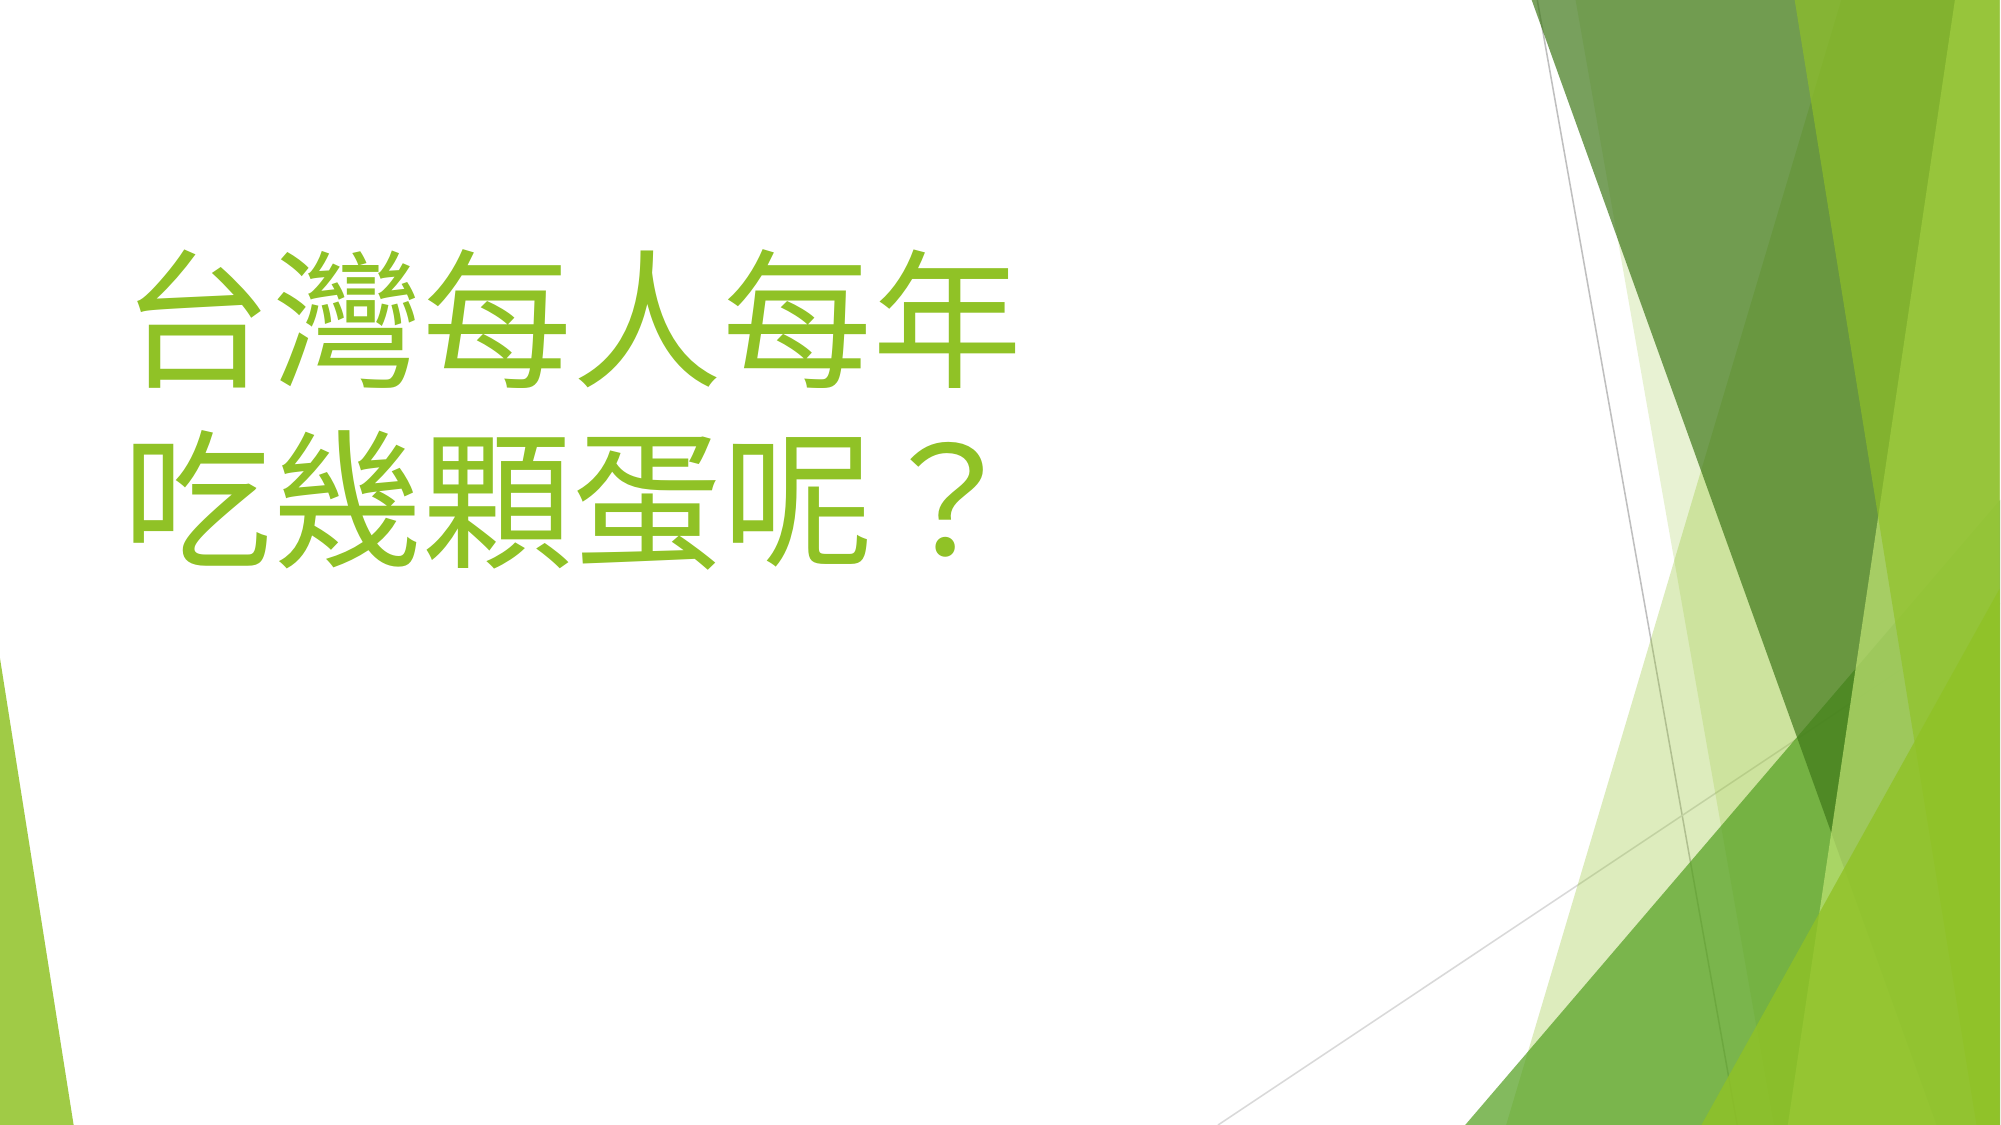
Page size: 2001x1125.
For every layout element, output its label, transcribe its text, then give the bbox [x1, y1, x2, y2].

title 台灣每人每年 吃幾顆蛋呢？ [107, 219, 1519, 630]
